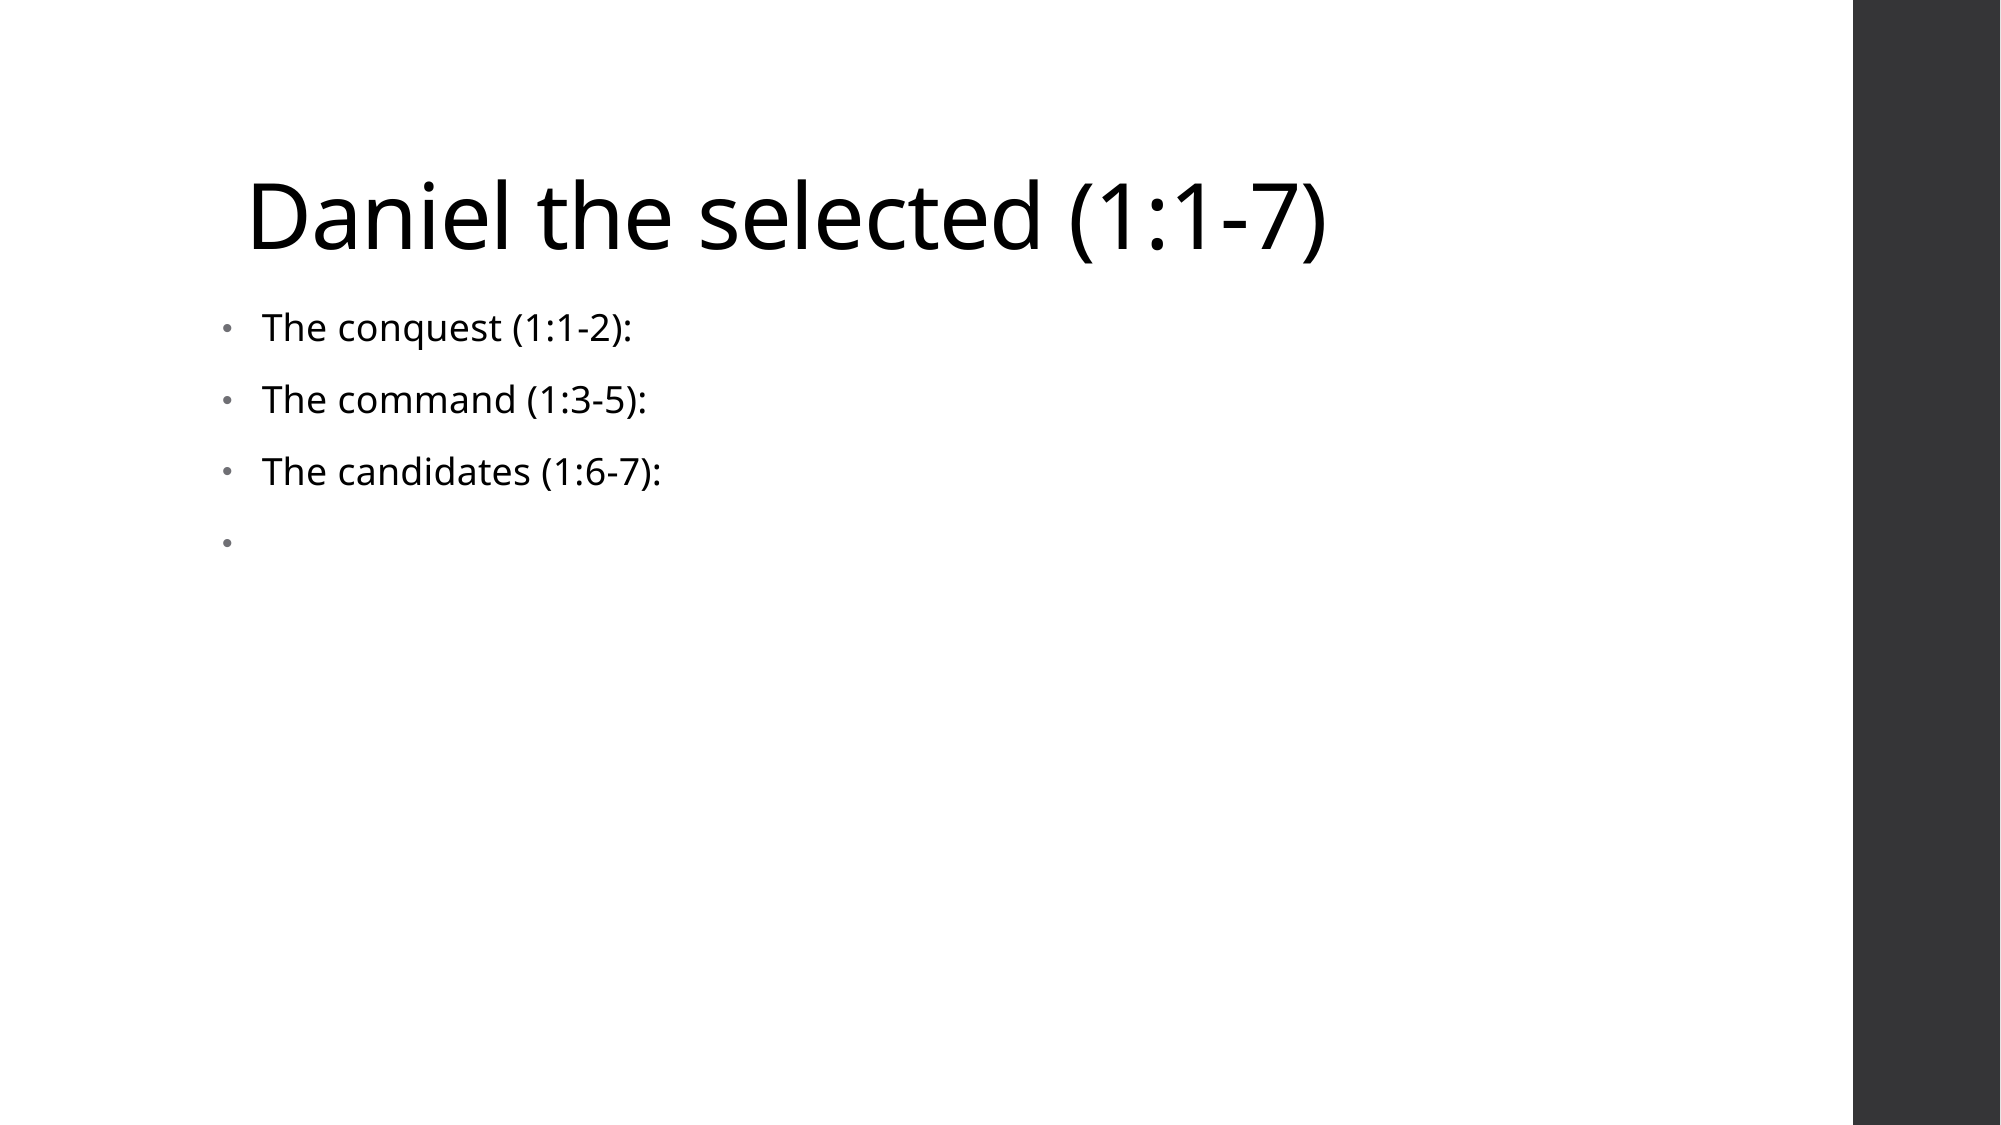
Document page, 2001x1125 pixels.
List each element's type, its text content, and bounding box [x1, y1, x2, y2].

title Daniel the selected (1:1-7) [206, 60, 1797, 278]
list The conquest (1:1-2): The command (1:3-5): The candidates (1:6-7): [206, 299, 1617, 1014]
